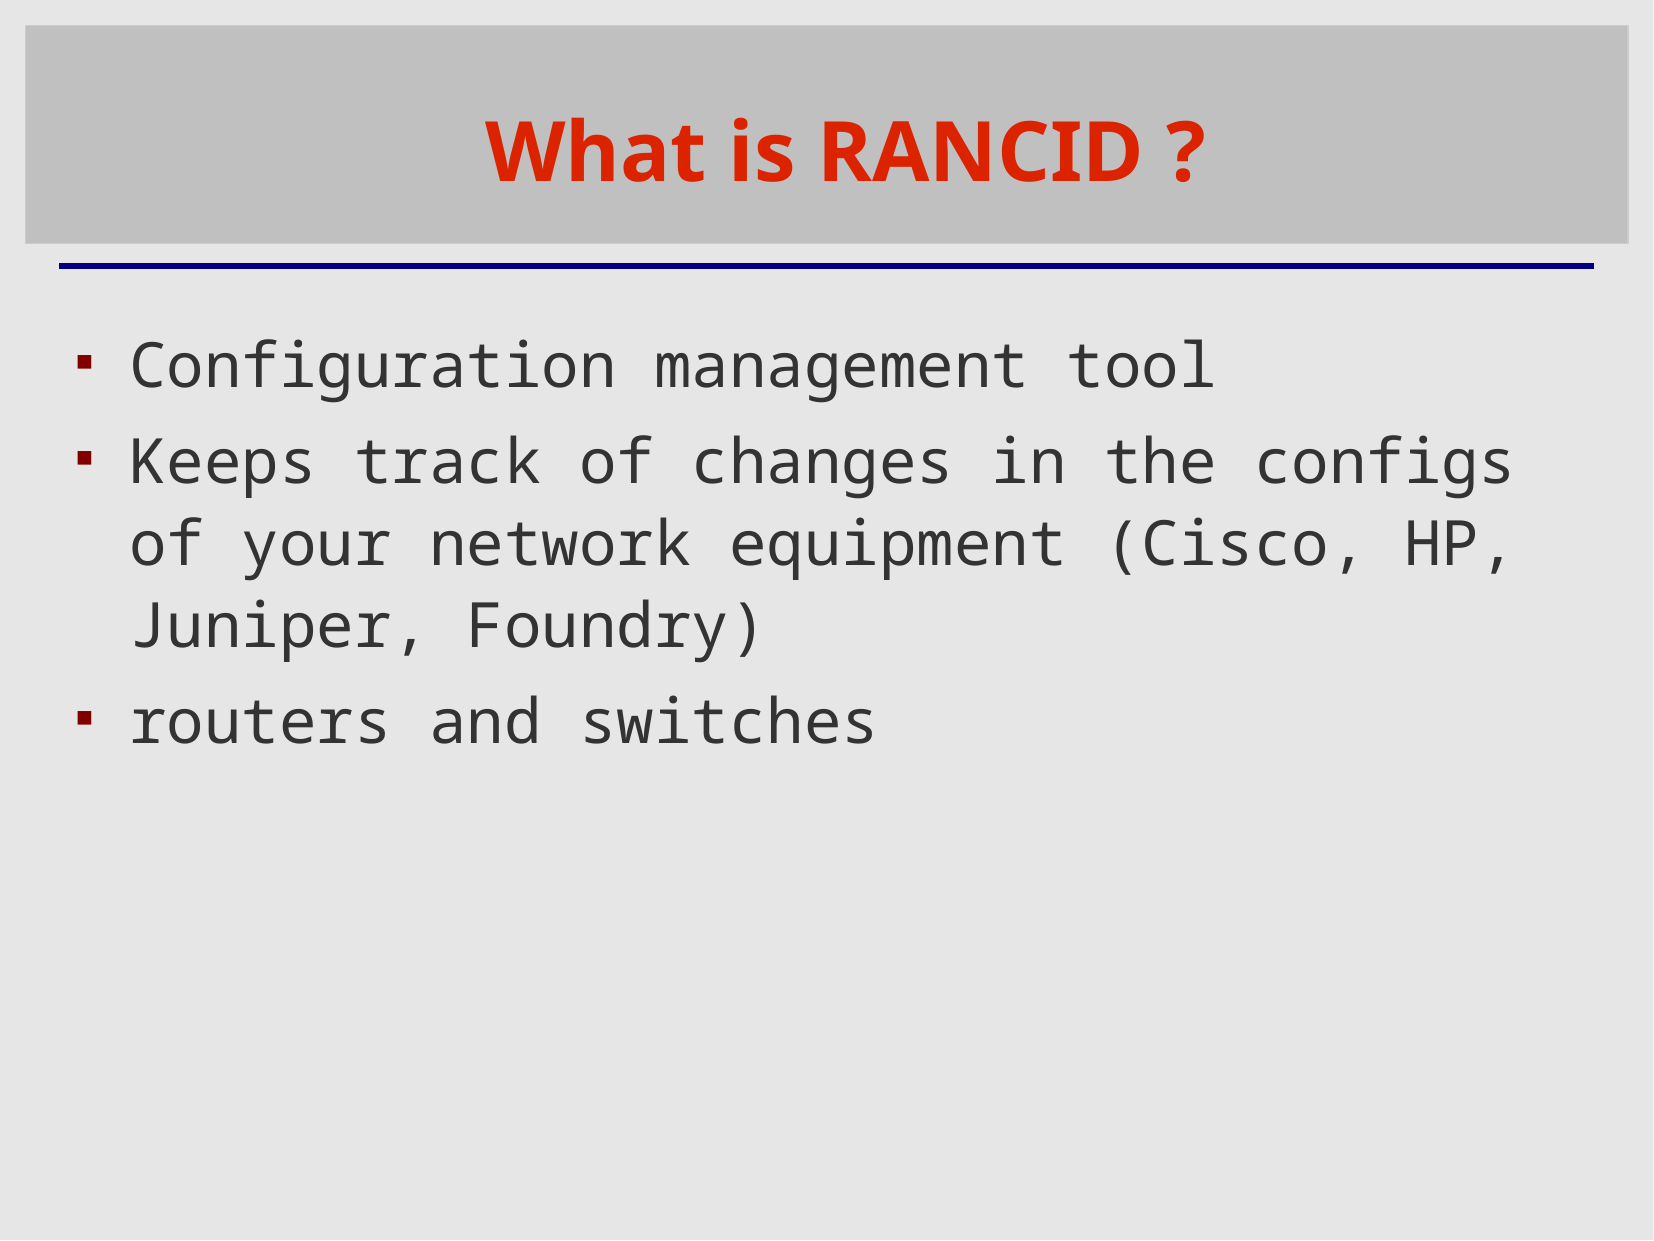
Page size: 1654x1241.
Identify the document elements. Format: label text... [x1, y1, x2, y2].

list Configuration management tool Keeps track of changes in the configs of your network equipment (Cisco, HP, Juniper, Foundry) routers and switches [59, 322, 1595, 1132]
title What is RANCID ? [121, 46, 1534, 254]
